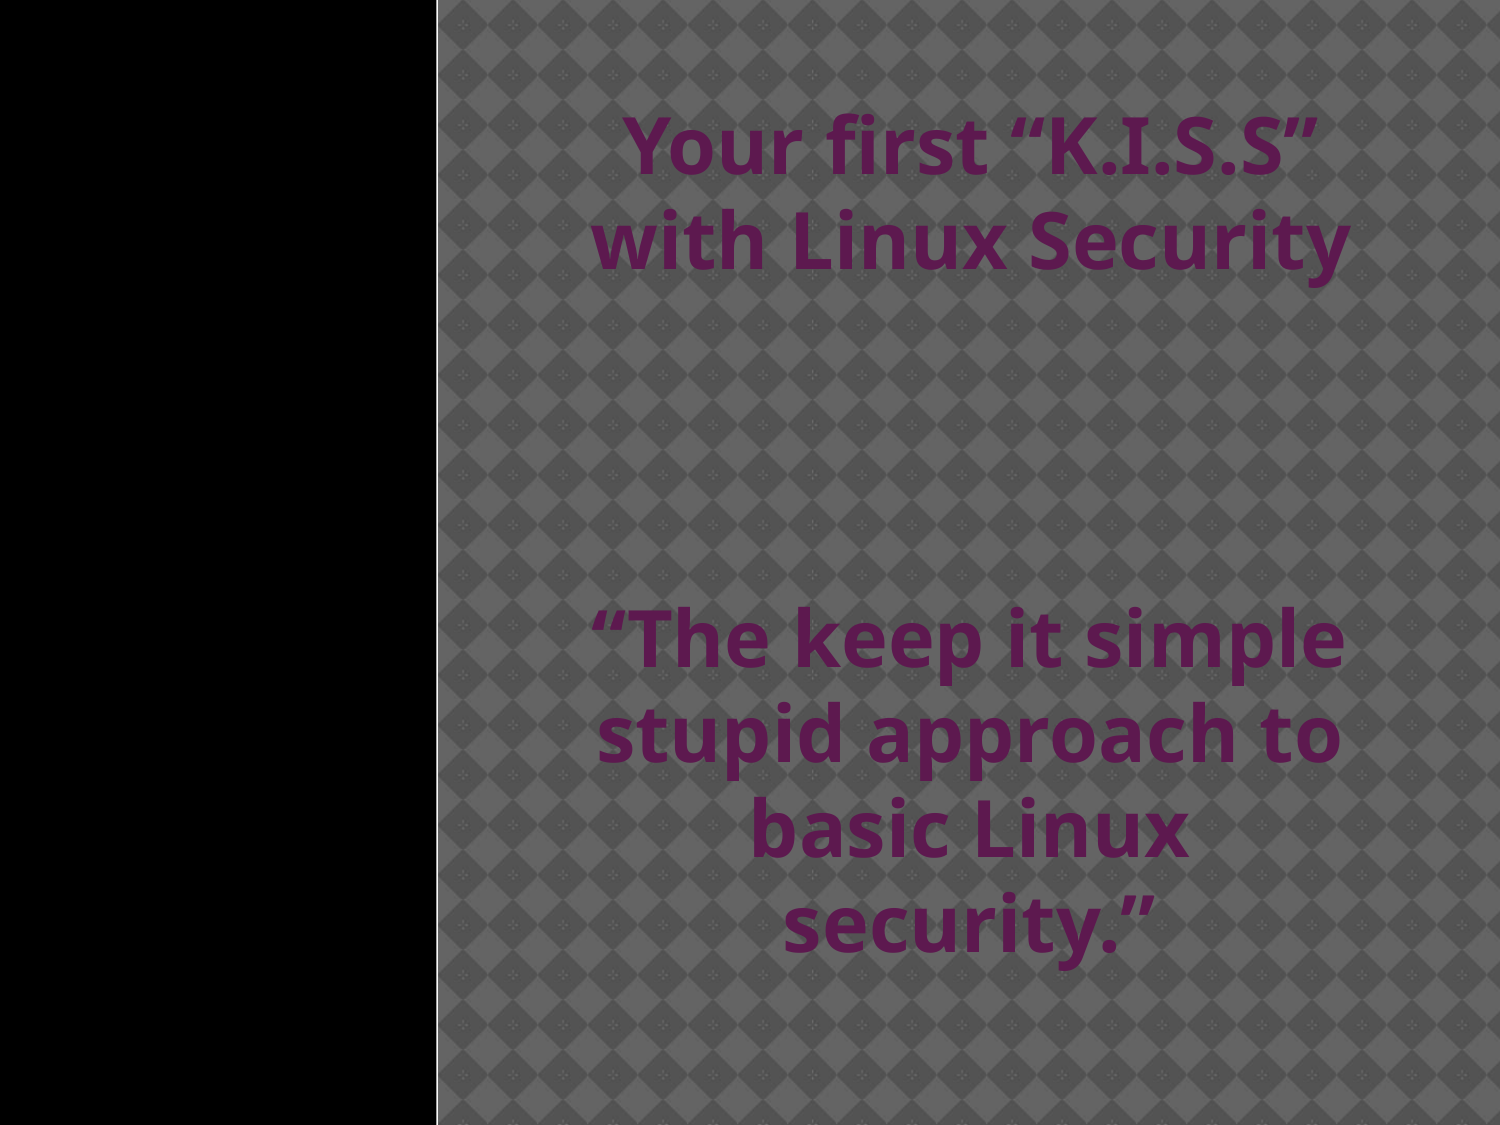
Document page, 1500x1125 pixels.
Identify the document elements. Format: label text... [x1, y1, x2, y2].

title Your first “K.I.S.S” with Linux Security [552, 87, 1390, 558]
subtitle “The keep it simple stupid approach to basic Linux security.” Gary Miller Security Engineer [550, 580, 1390, 1063]
picture [438, 0, 1500, 1125]
